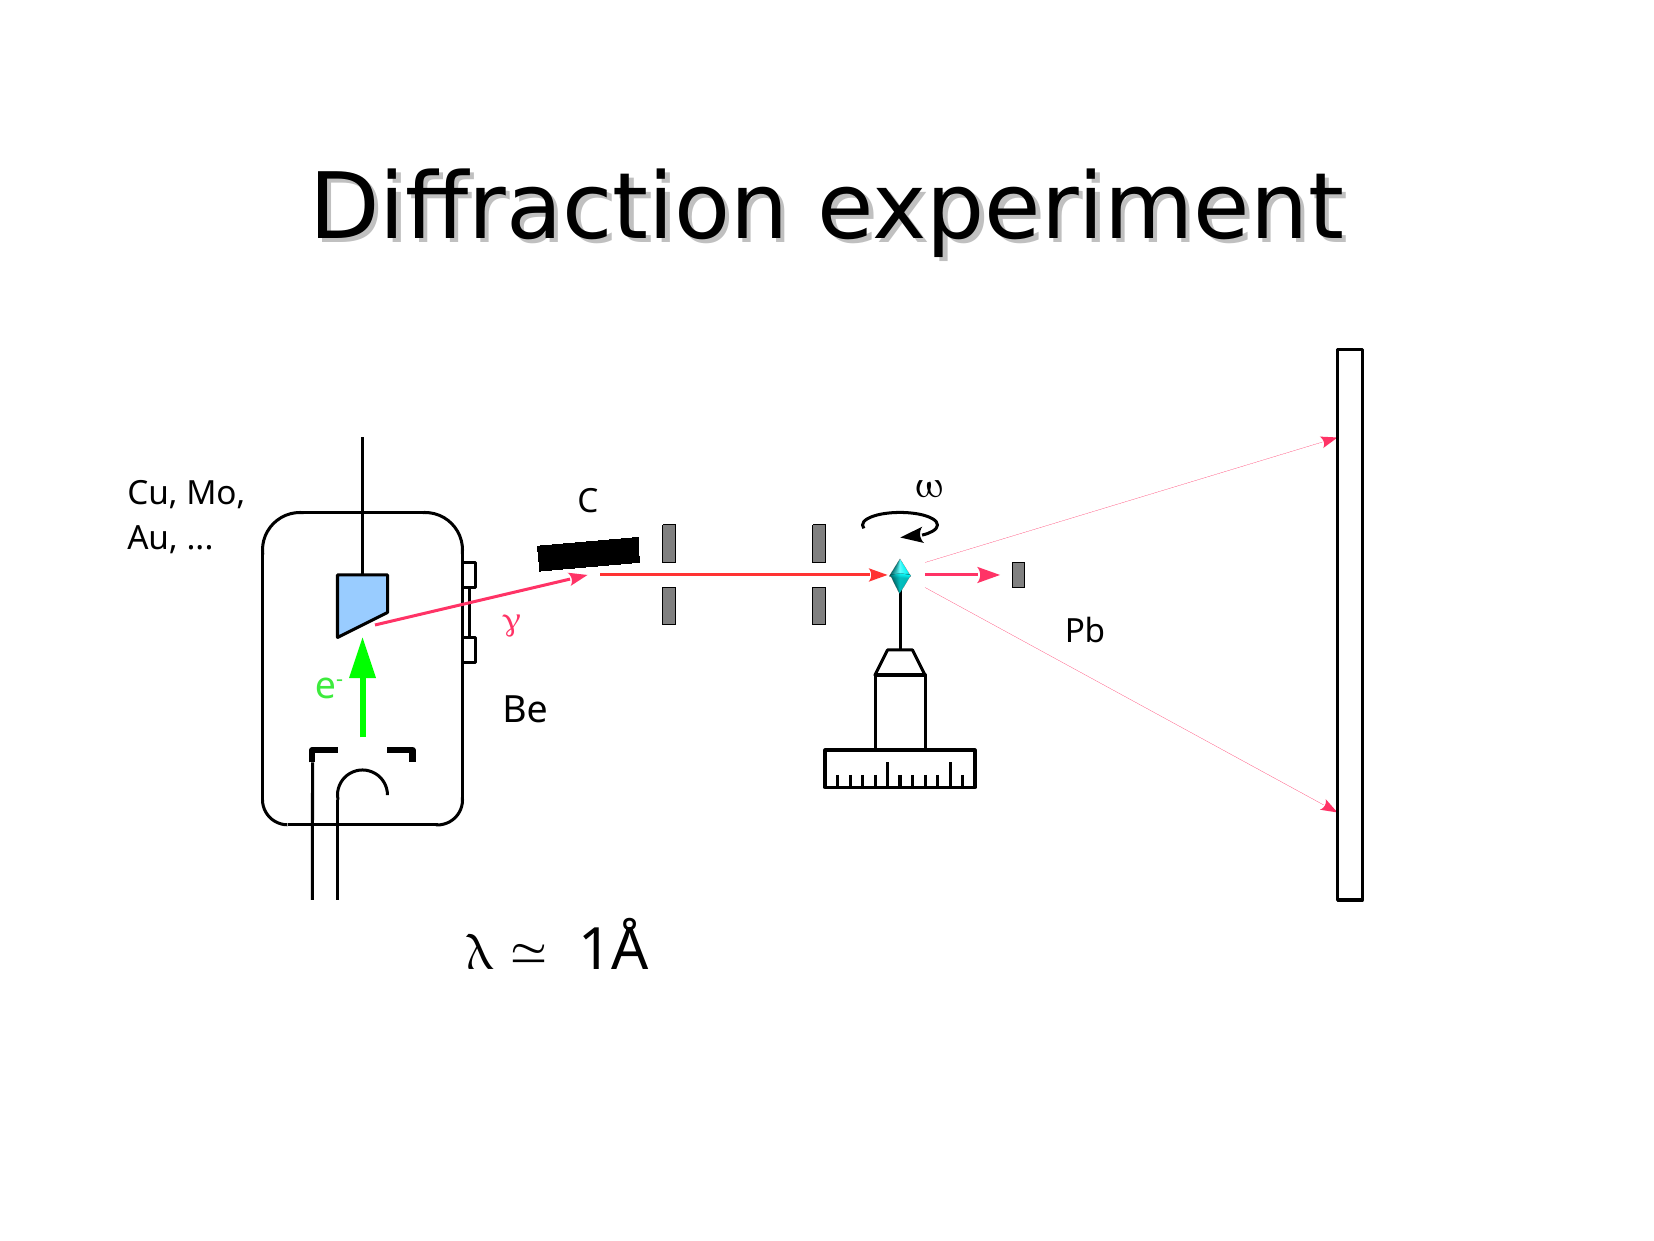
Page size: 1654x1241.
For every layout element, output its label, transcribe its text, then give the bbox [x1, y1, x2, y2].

text_box  ≃ 1Å [450, 900, 674, 993]
text_box [812, 524, 826, 563]
text_box C [562, 469, 638, 530]
text_box [662, 587, 676, 625]
text_box Be [487, 675, 601, 740]
text_box  [487, 600, 563, 656]
text_box [662, 524, 676, 563]
text_box [537, 537, 640, 572]
title Diffraction experiment [121, 99, 1534, 314]
text_box Pb [1050, 600, 1126, 660]
text_box [813, 587, 825, 625]
text_box e- [300, 651, 376, 716]
text_box [337, 574, 388, 638]
text_box Cu, Mo, Au, ... [112, 461, 350, 566]
text_box  [900, 463, 976, 526]
text_box [1013, 563, 1025, 587]
